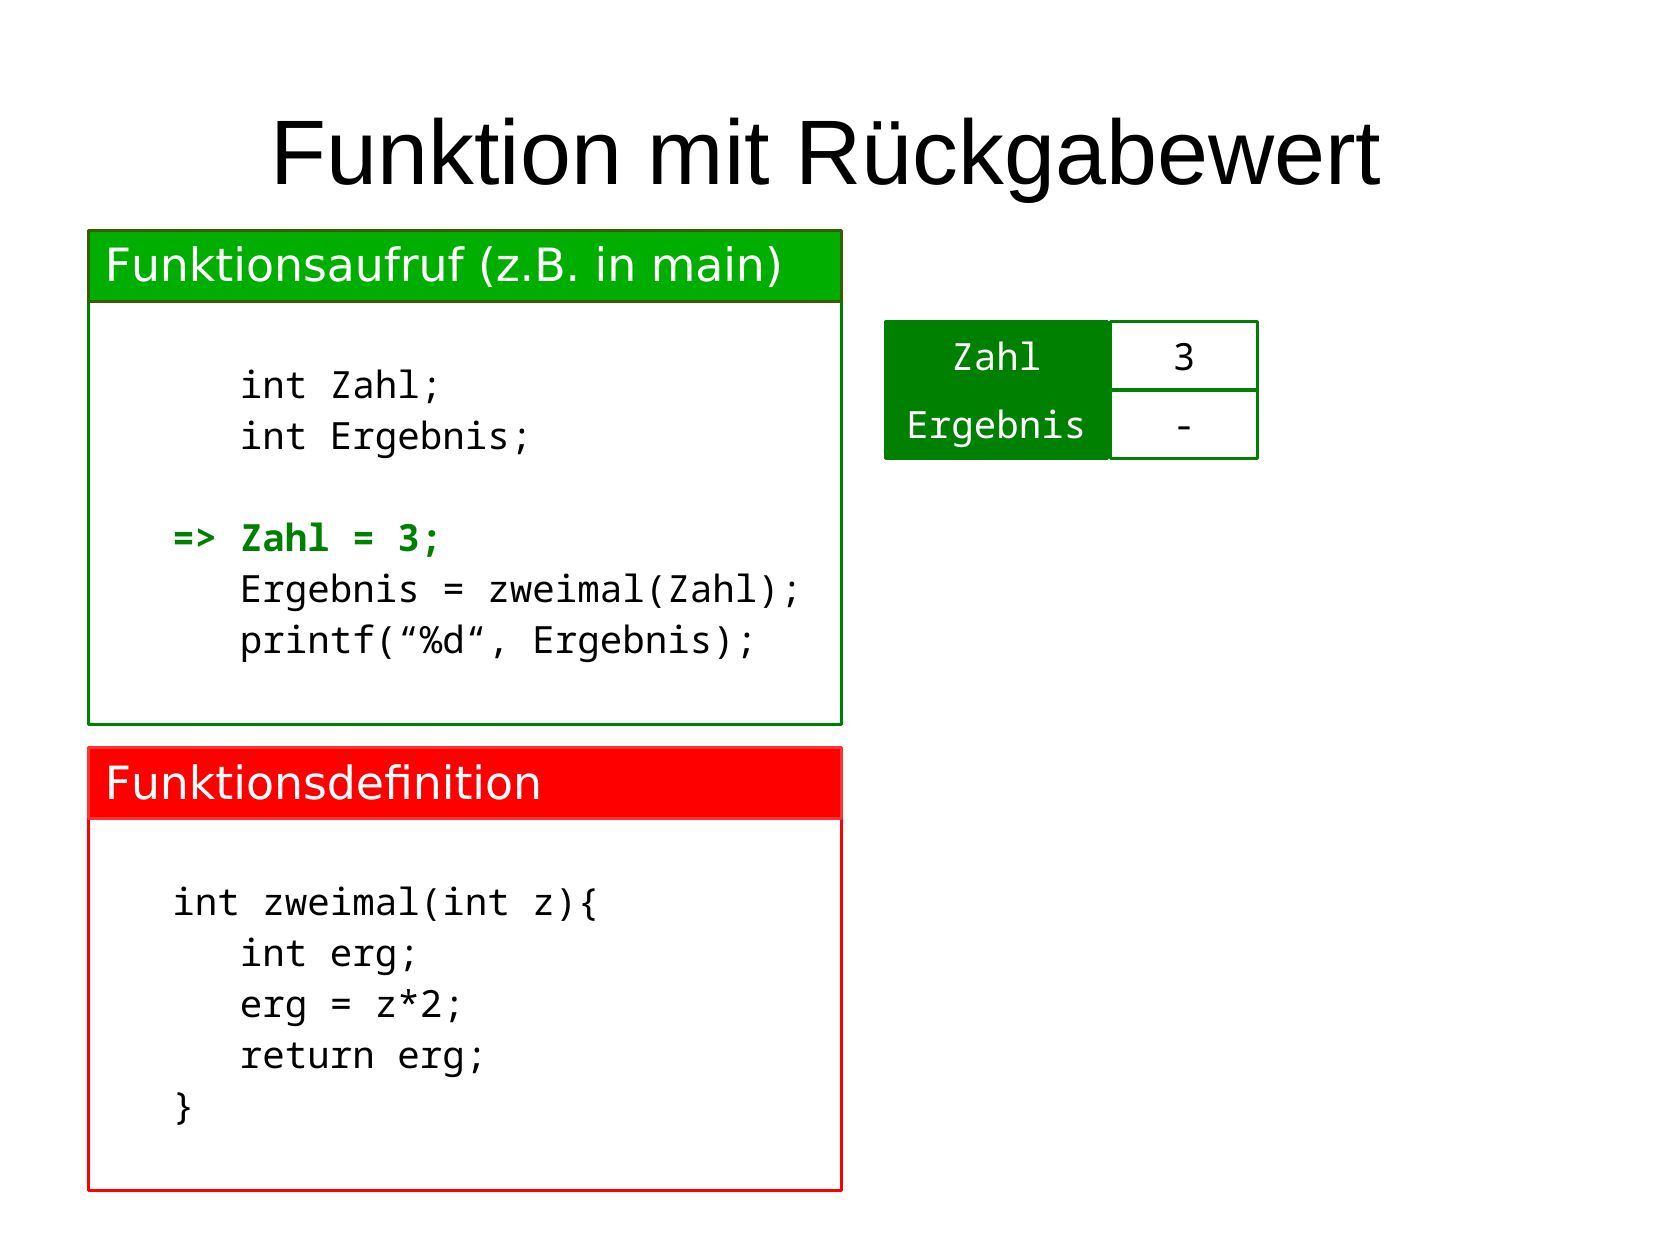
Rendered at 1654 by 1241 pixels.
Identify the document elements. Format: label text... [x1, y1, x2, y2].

text_box Funktionsdefinition [88, 747, 842, 819]
text_box int Zahl; int Ergebnis; => Zahl = 3; Ergebnis = zweimal(Zahl); printf(“%d“, Ergebnis); [88, 303, 842, 665]
text_box Zahl [885, 321, 1108, 384]
text_box Funktionsaufruf (z.B. in main) [88, 257, 842, 302]
text_box Ergebnis [885, 389, 1108, 452]
text_box - [1110, 389, 1258, 452]
text_box int zweimal(int z){ int erg; erg = z*2; return erg; } [88, 820, 842, 1139]
text_box 3 [1110, 321, 1258, 384]
title Funktion mit Rückgabewert [82, 49, 1571, 257]
